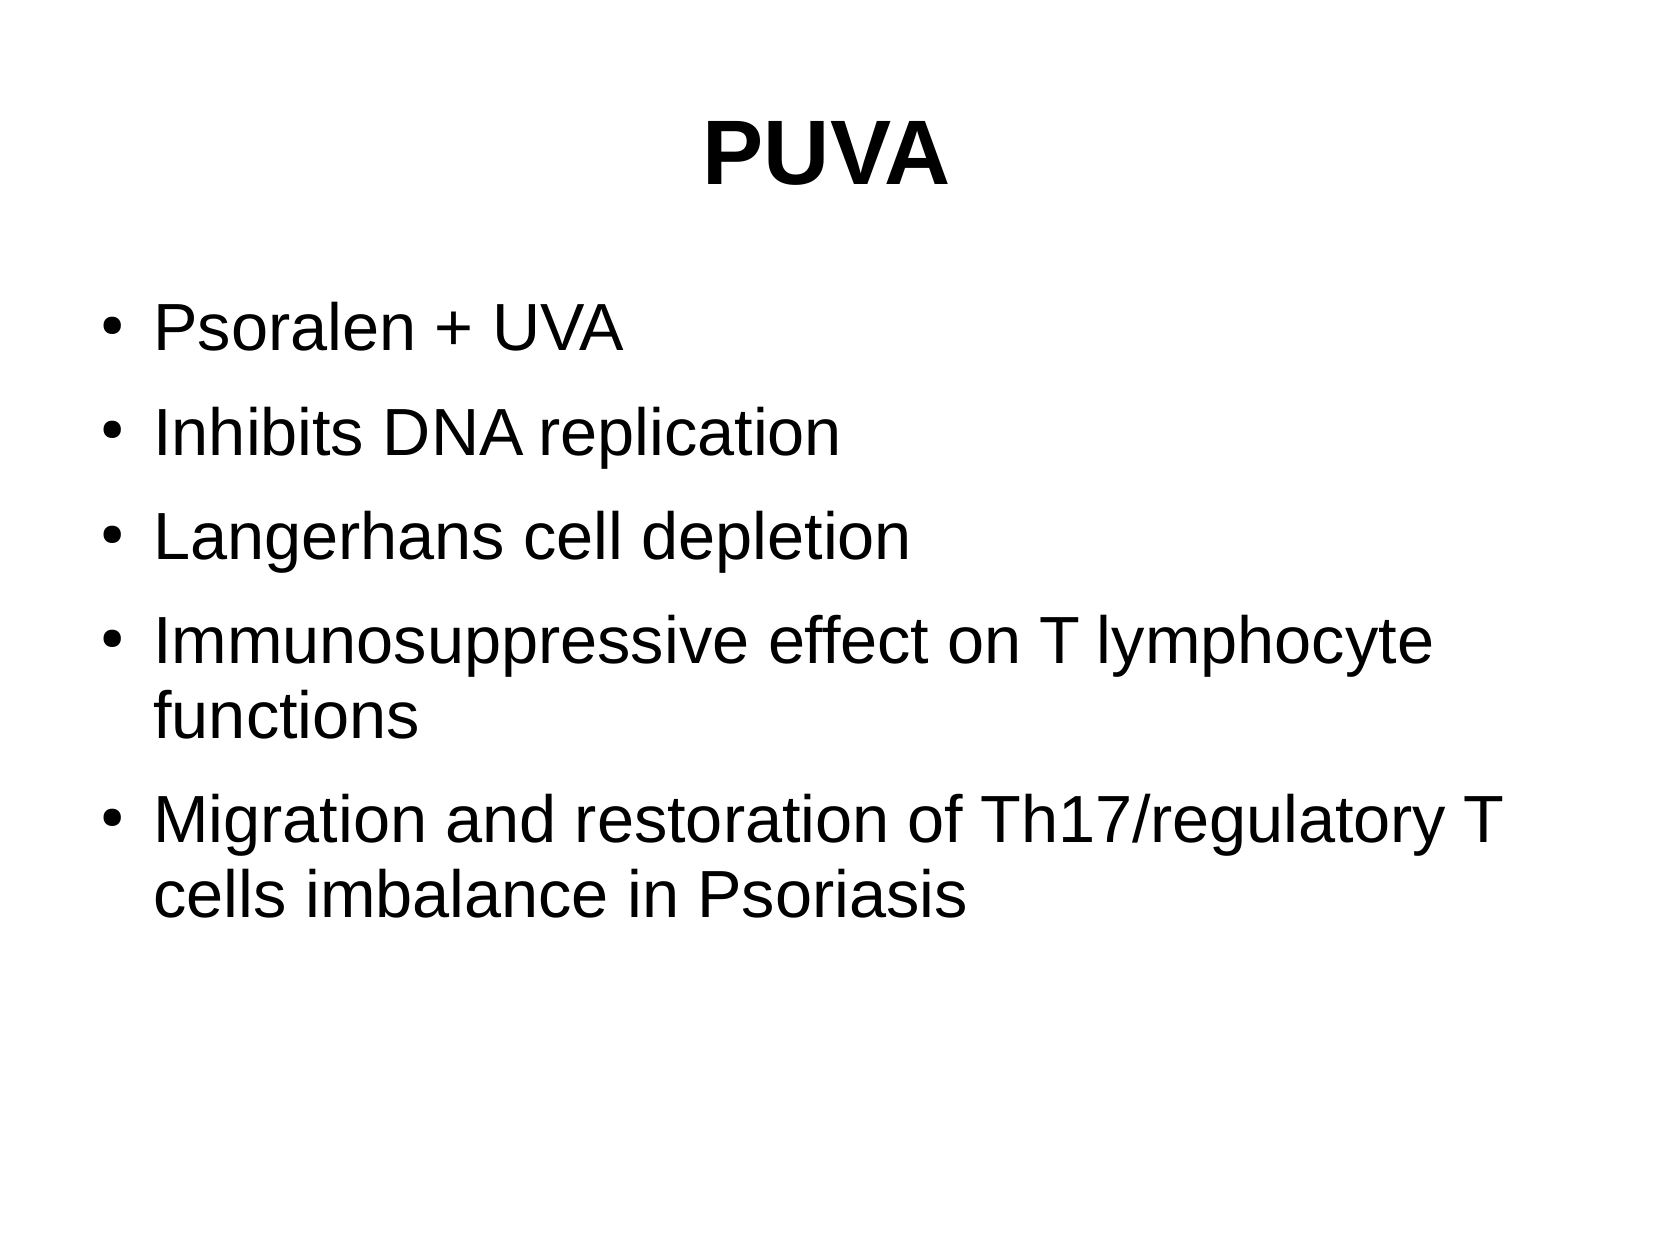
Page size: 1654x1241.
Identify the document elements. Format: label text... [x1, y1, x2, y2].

title PUVA [82, 49, 1571, 257]
list Psoralen + UVA Inhibits DNA replication Langerhans cell depletion Immunosuppressive effect on T lymphocyte functions Migration and restoration of Th17/regulatory T cells imbalance in Psoriasis [82, 290, 1571, 1109]
